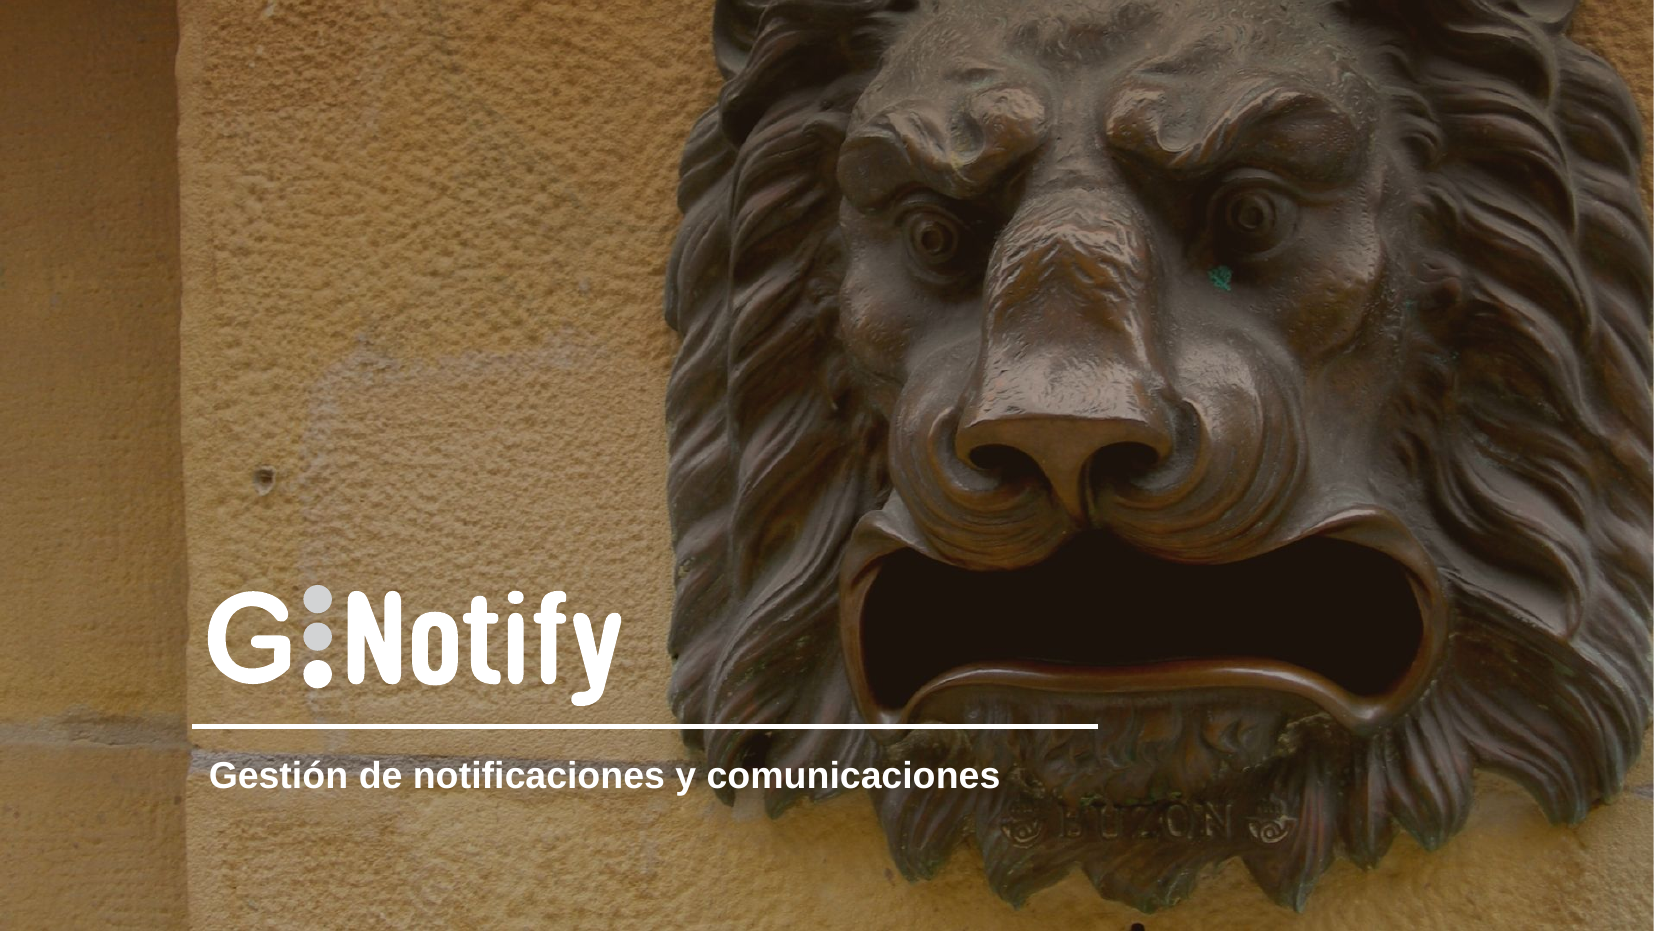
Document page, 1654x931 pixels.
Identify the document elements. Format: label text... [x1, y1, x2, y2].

text_box Gestión de notificaciones y comunicaciones [194, 746, 1613, 887]
picture [0, 0, 1654, 931]
